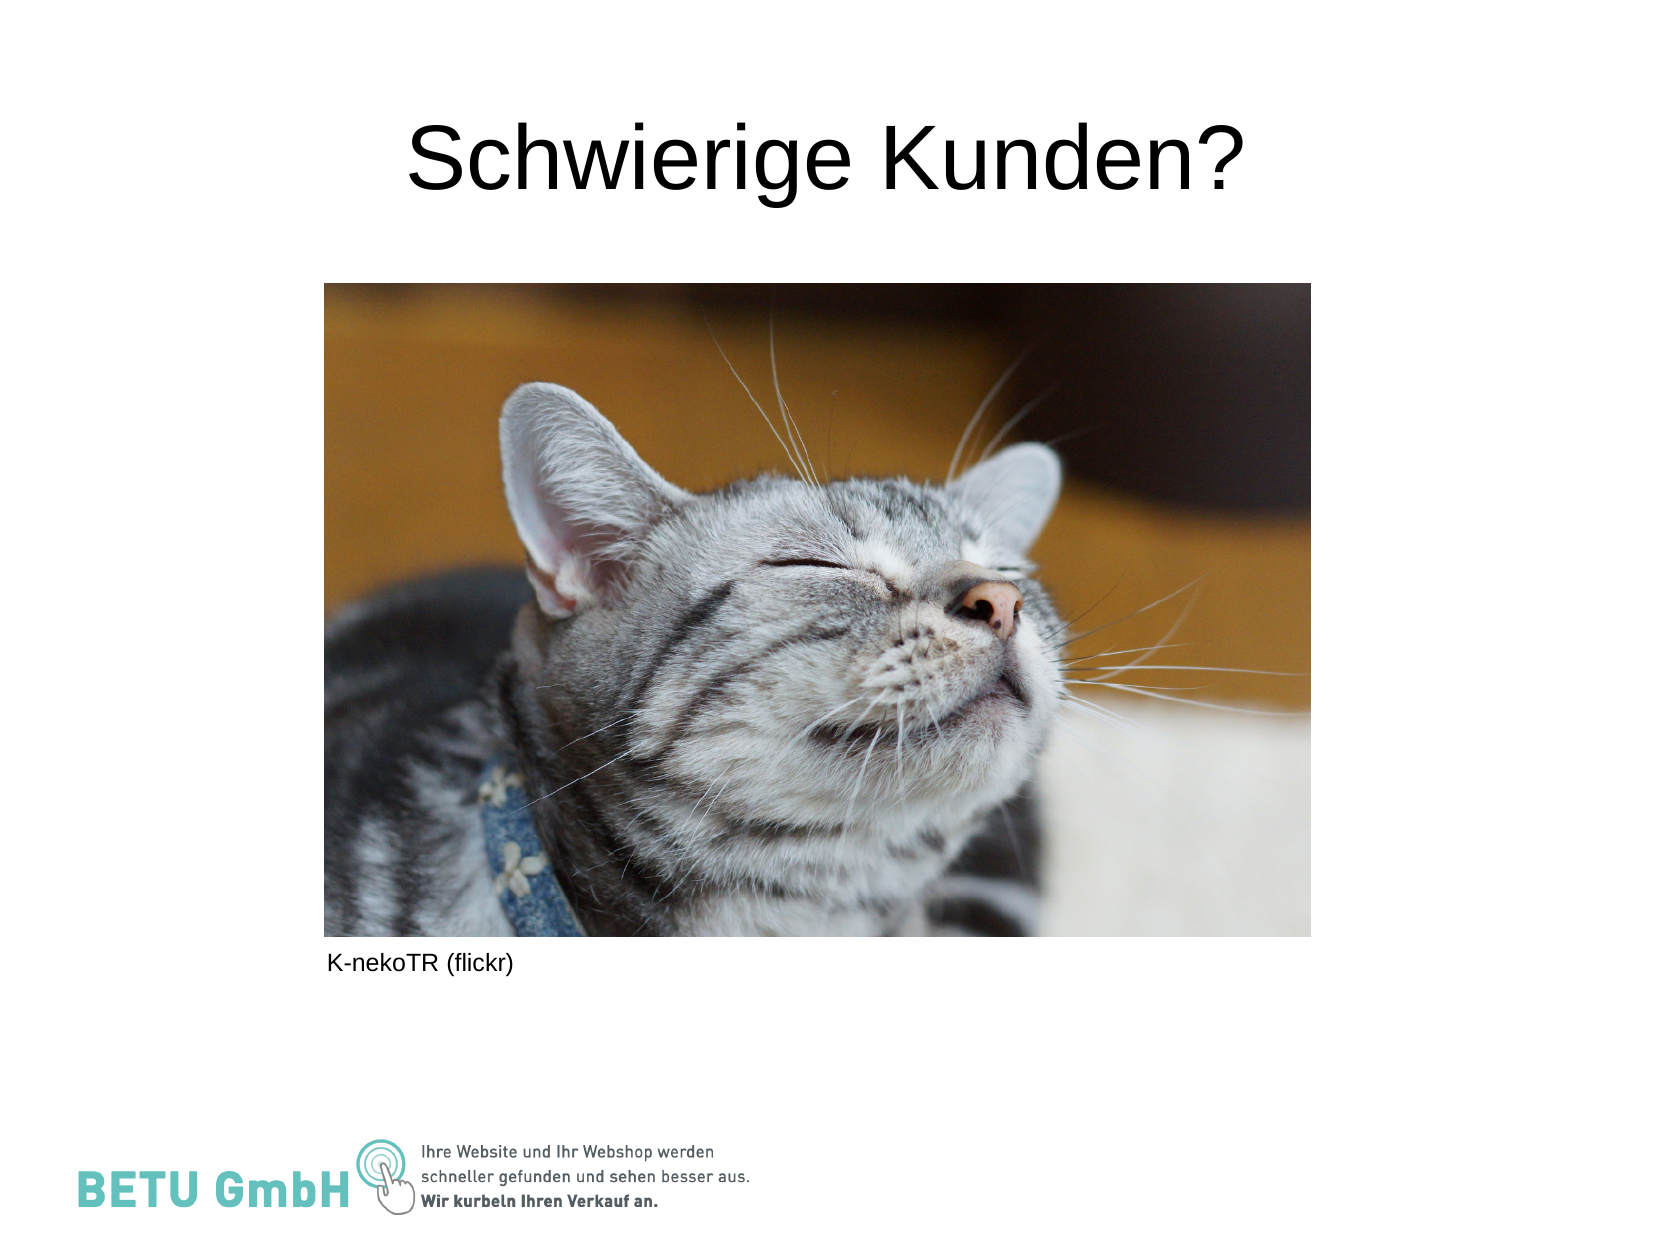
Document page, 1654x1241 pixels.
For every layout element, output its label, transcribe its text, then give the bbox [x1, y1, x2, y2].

text_box Schwierige Kunden? [82, 49, 1571, 257]
picture [70, 1138, 815, 1216]
text_box K-nekoTR (flickr) [312, 938, 530, 982]
picture [324, 283, 1311, 937]
